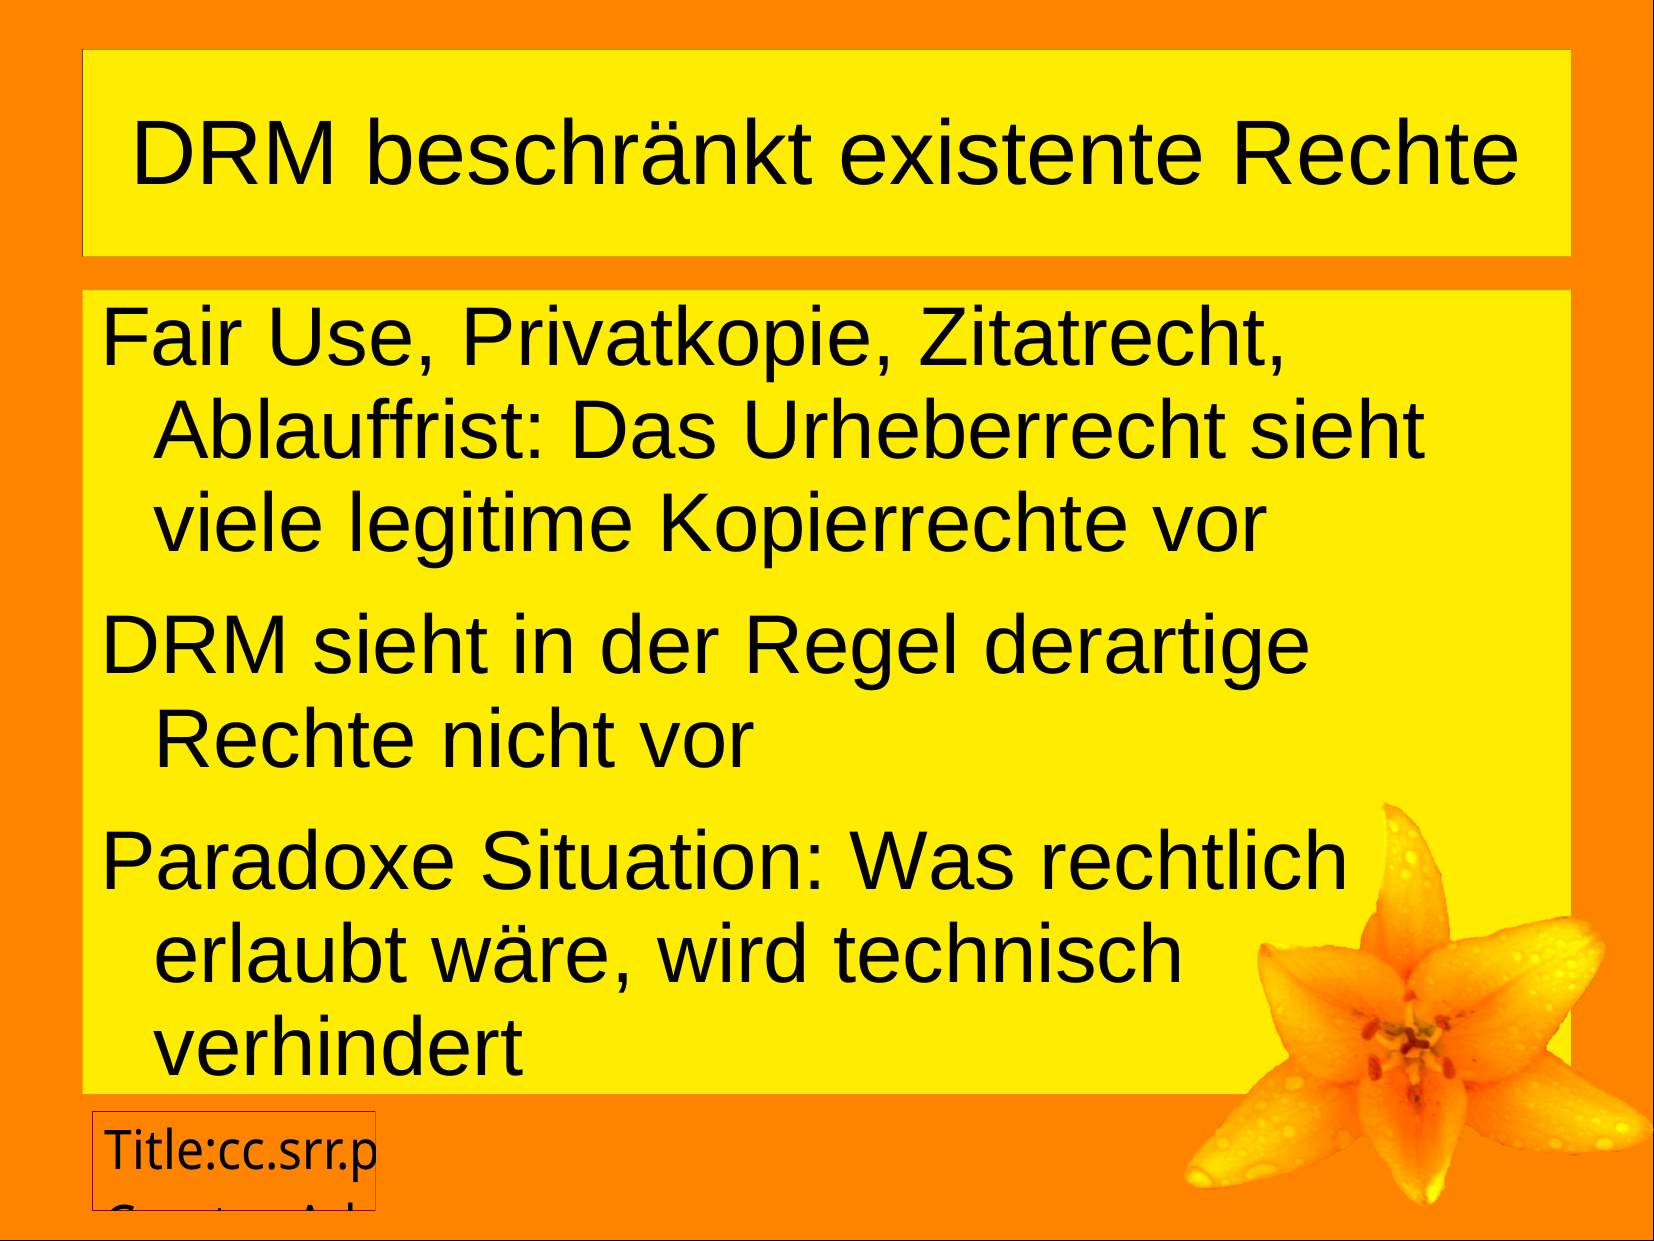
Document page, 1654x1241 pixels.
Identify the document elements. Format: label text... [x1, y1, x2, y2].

title DRM beschränkt existente Rechte [82, 49, 1571, 257]
text_box [0, 0, 1654, 1241]
list Fair Use, Privatkopie, Zitatrecht, Ablauffrist: Das Urheberrecht sieht viele legitime Kopierrechte vor DRM sieht in der Regel derartige Rechte nicht vor Paradoxe Situation: Was rechtlich erlaubt wäre, wird technisch verhindert [82, 290, 1571, 1094]
picture [88, 1108, 376, 1211]
picture [1181, 767, 1654, 1241]
